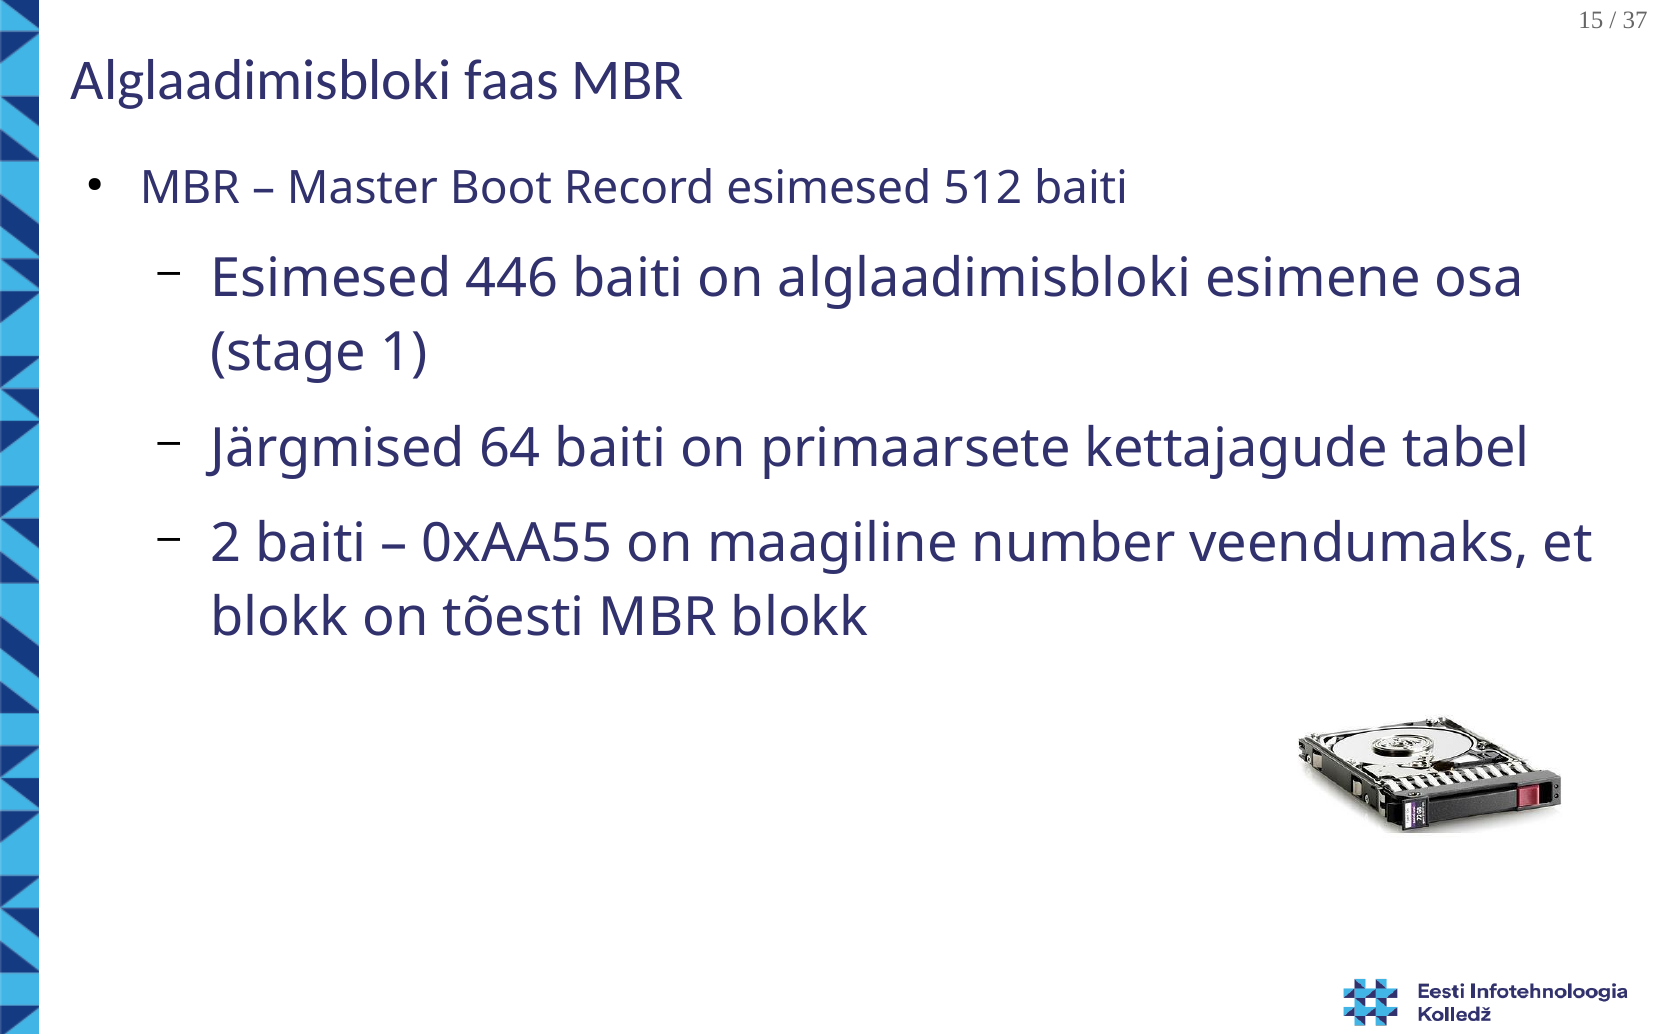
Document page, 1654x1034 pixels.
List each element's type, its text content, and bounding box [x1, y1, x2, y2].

list MBR – Master Boot Record esimesed 512 baiti Esimesed 446 baiti on alglaadimisbloki esimene osa (stage 1) Järgmised 64 baiti on primaarsete kettajagude tabel 2 baiti – 0xAA55 on maagiline number veendumaks, et blokk on tõesti MBR blokk [68, 153, 1630, 957]
title Alglaadimisbloki faas MBR [70, 41, 1630, 130]
picture [1297, 708, 1563, 838]
